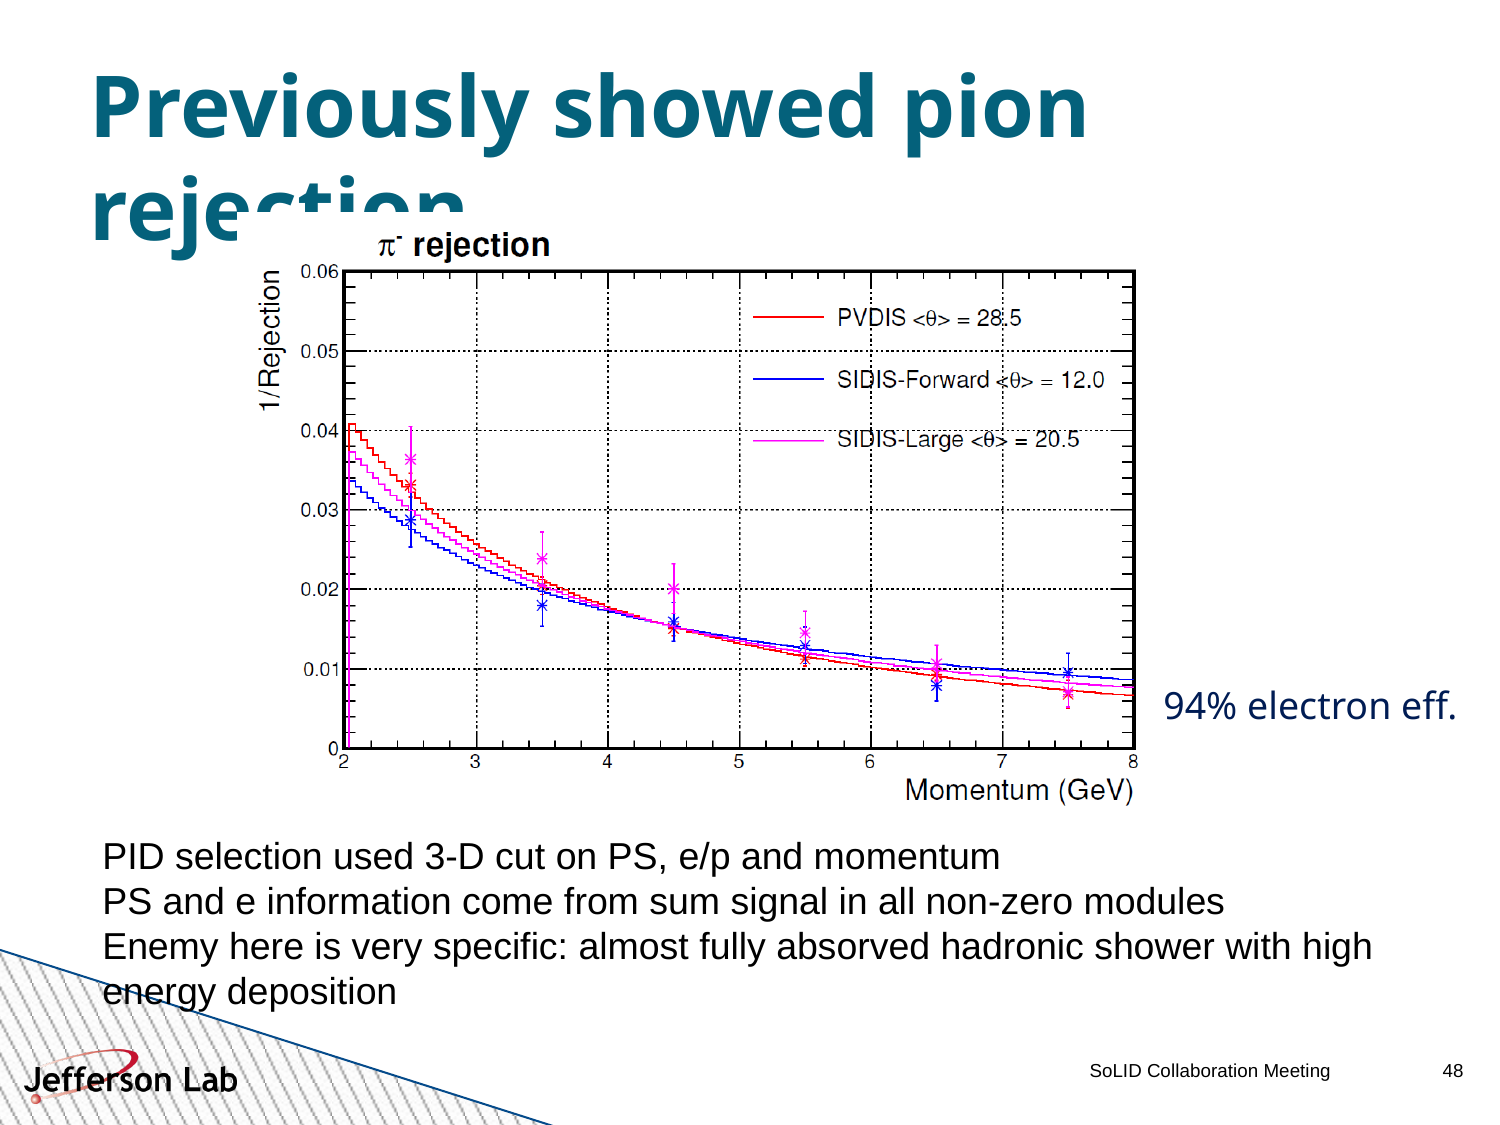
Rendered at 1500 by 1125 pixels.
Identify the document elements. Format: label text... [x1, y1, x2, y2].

text_box 94% electron eff. [1148, 675, 1498, 735]
text_box <number> [1418, 1051, 1479, 1111]
text_box PID selection used 3-D cut on PS, e/p and momentum PS and e information come from sum signal in all non-zero modules Enemy here is very specific: almost fully absorved hadronic shower with high energy deposition [87, 825, 1438, 1125]
text_box Previously showed pion rejection [75, 45, 1425, 233]
picture [237, 212, 1175, 836]
picture [0, 952, 87, 1125]
text_box SoLID Collaboration Meeting [1074, 1051, 1419, 1112]
